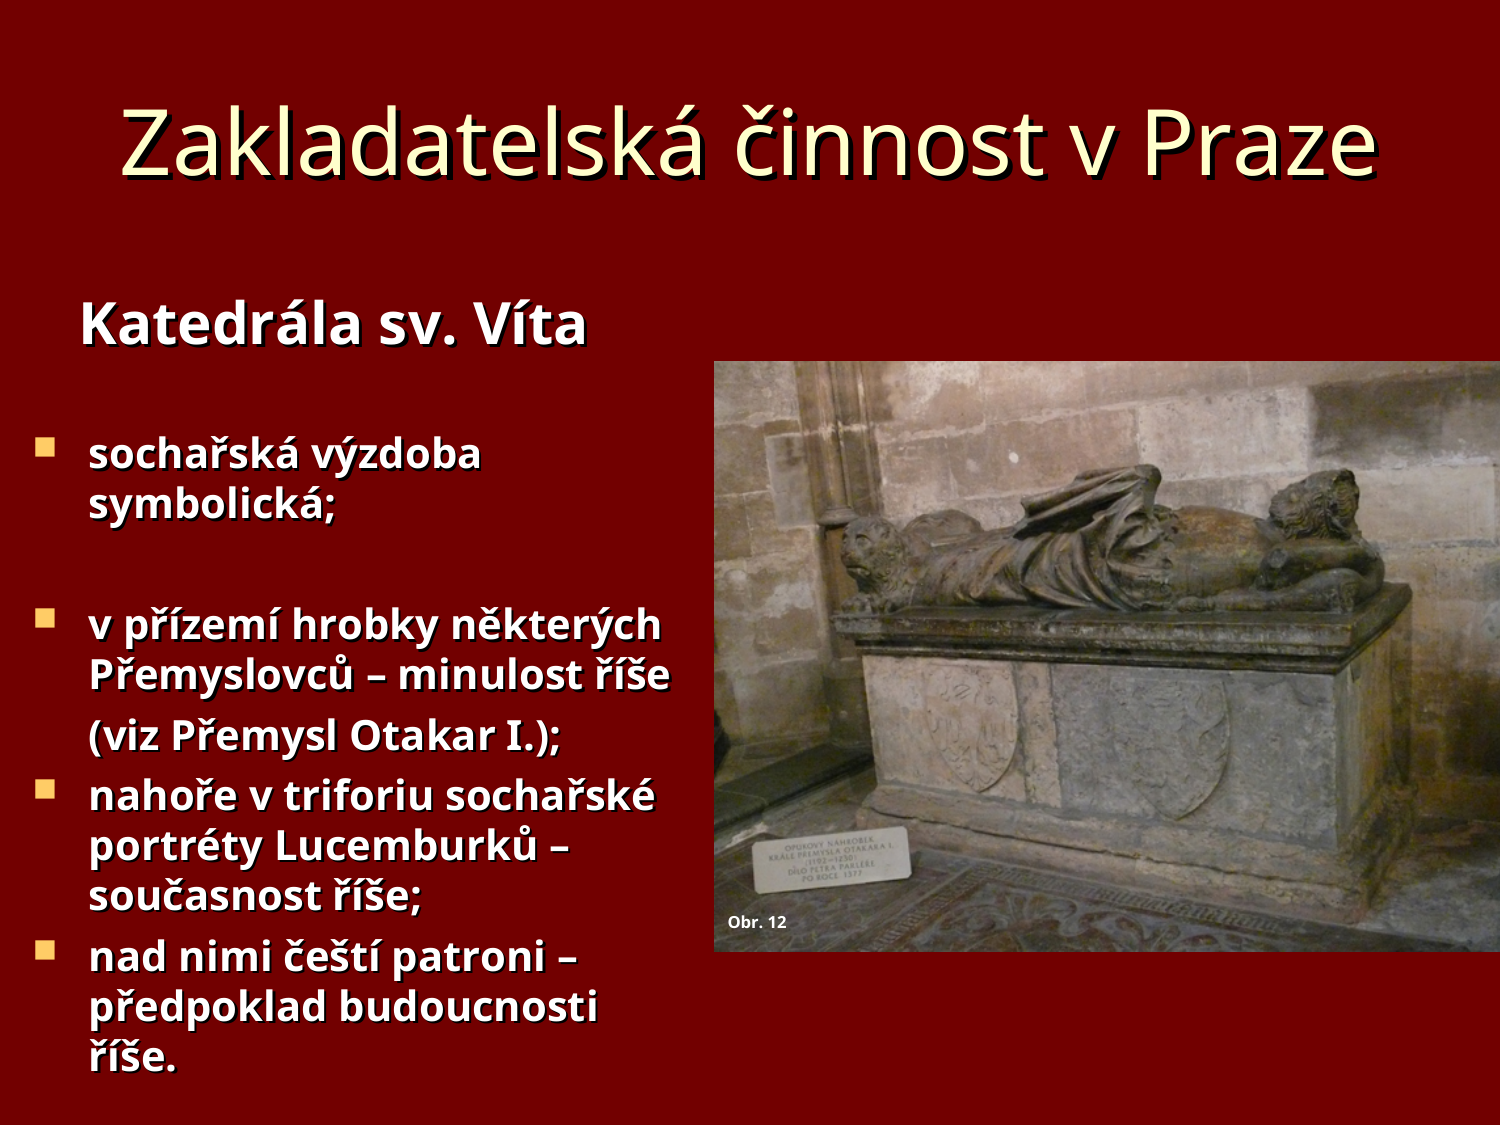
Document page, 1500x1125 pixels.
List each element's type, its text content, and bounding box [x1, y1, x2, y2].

text_box [714, 361, 1500, 952]
title Zakladatelská činnost v Praze [75, 45, 1426, 233]
list Katedrála sv. Víta sochařská výzdoba symbolická; v přízemí hrobky některých Přemyslovců – minulost říše (viz Přemysl Otakar I.); nahoře v triforiu sochařské portréty Lucemburků – současnost říše; nad nimi čeští patroni – předpoklad budoucnosti říše. [17, 278, 703, 1125]
text_box Obr. 12 [712, 904, 802, 940]
